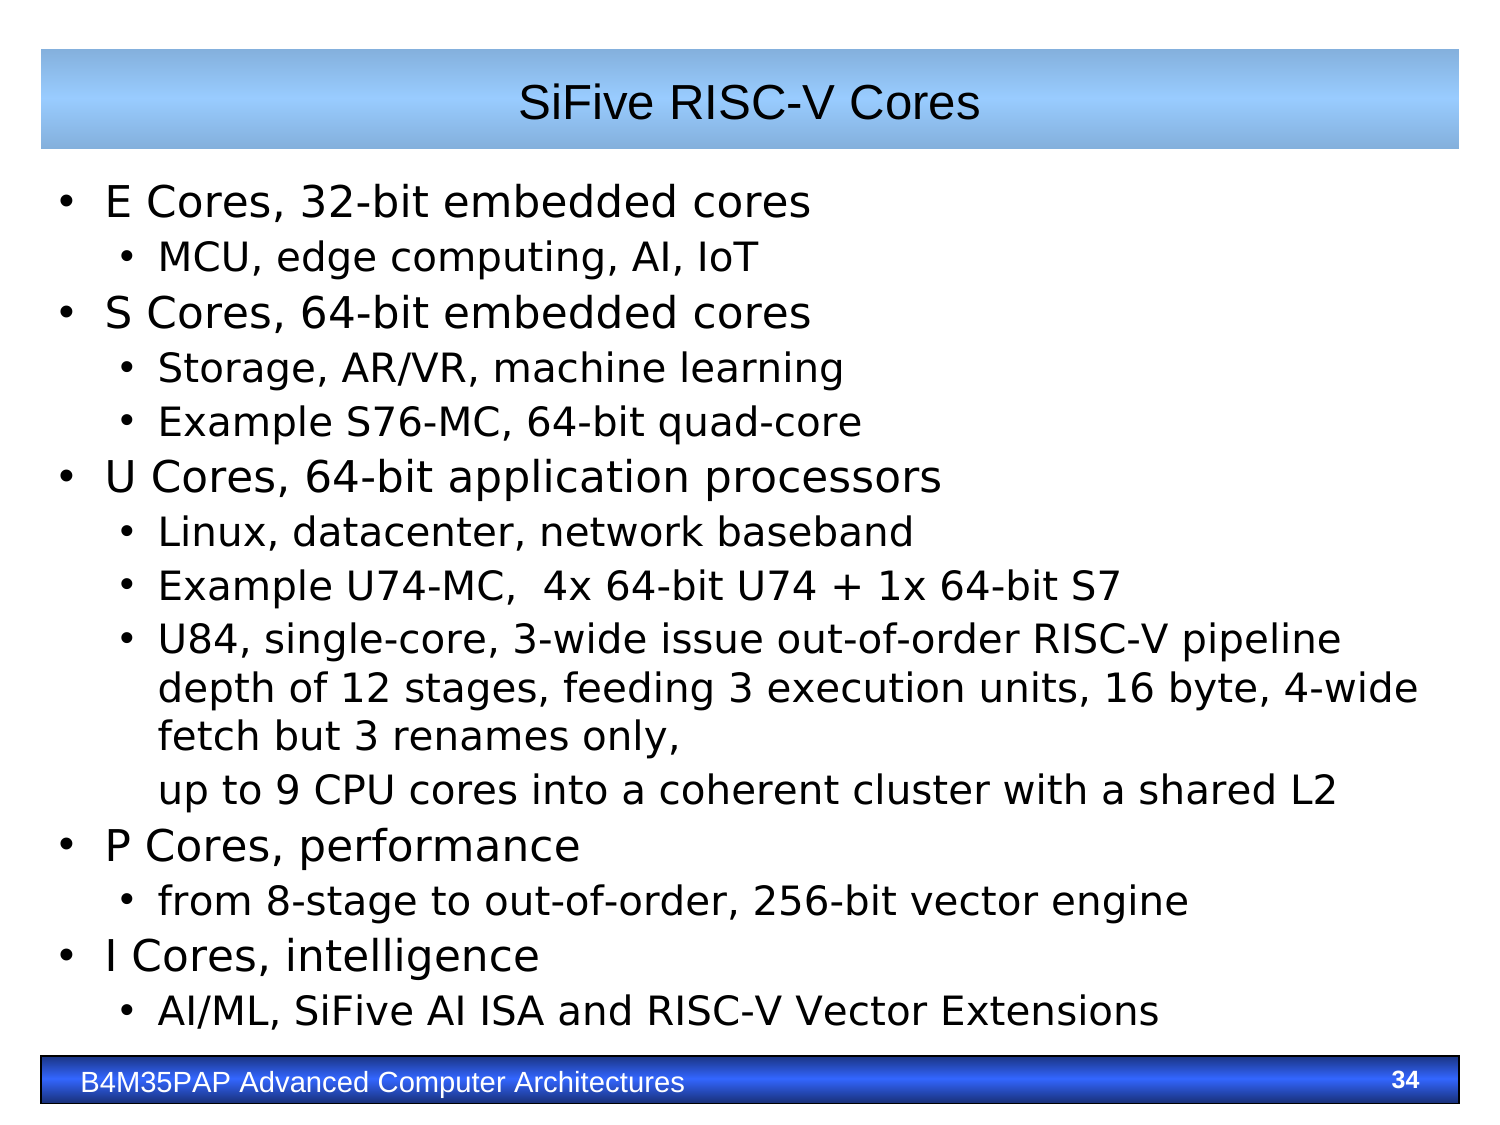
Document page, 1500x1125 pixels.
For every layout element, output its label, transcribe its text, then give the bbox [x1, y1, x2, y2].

title SiFive RISC-V Cores [41, 49, 1459, 149]
list E Cores, 32-bit embedded cores MCU, edge computing, AI, IoT S Cores, 64-bit embedded cores Storage, AR/VR, machine learning Example S76-MC, 64-bit quad-core U Cores, 64-bit application processors Linux, datacenter, network baseband Example U74-MC, 4x 64-bit U74 + 1x 64-bit S7 U84, single-core, 3-wide issue out-of-order RISC-V pipeline depth of 12 stages, feeding 3 execution units, 16 byte, 4-wide fetch but 3 renames only, up to 9 CPU cores into a coherent cluster with a shared L2 P Cores, performance from 8-stage to out-of-order, 256-bit vector engine I Cores, intelligence AI/ML, SiFive AI ISA and RISC-V Vector Extensions [44, 166, 1458, 1045]
